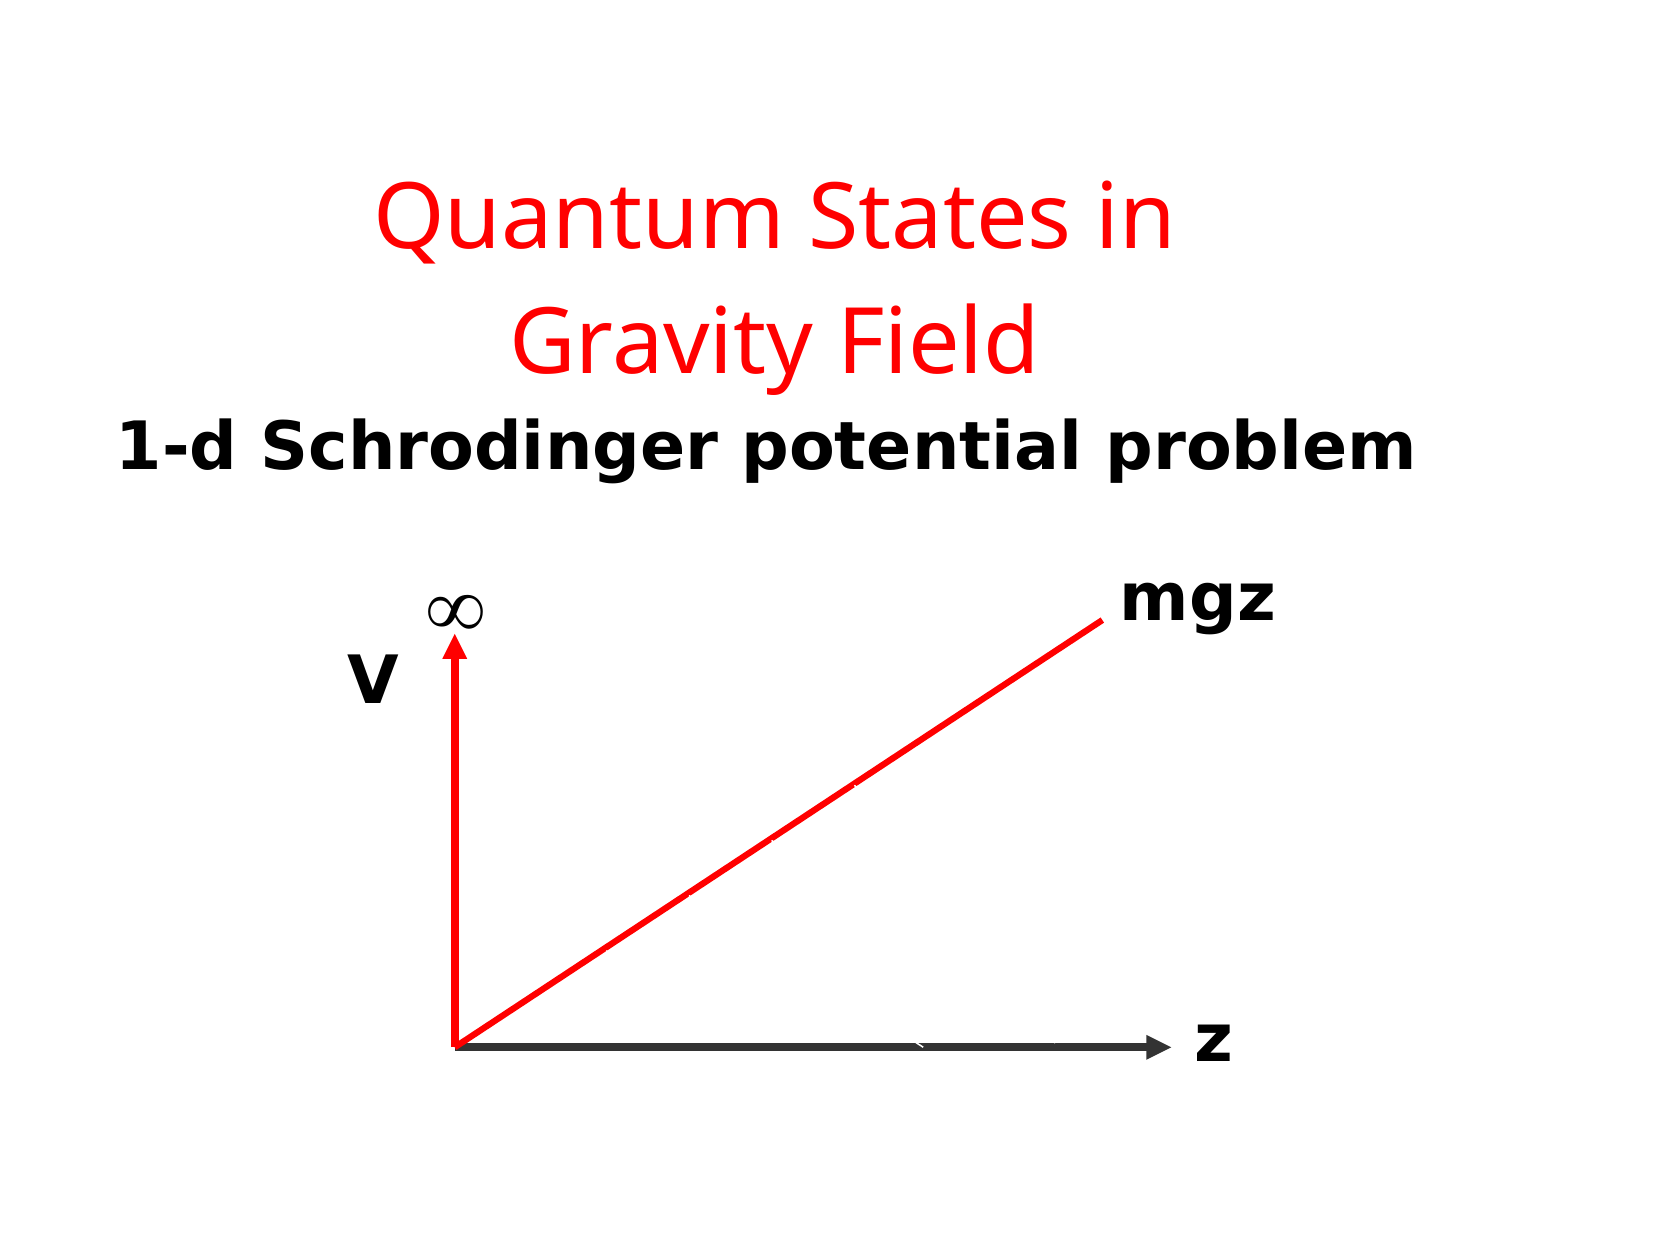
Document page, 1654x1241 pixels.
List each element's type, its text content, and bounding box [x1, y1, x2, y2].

text_box mgz [1105, 551, 1291, 645]
text_box Quantum States in Gravity Field [247, 137, 1303, 399]
chart [413, 578, 497, 648]
text_box V [333, 633, 415, 728]
text_box z [1180, 992, 1249, 1086]
text_box 1-d Schrodinger potential problem [100, 399, 1434, 493]
